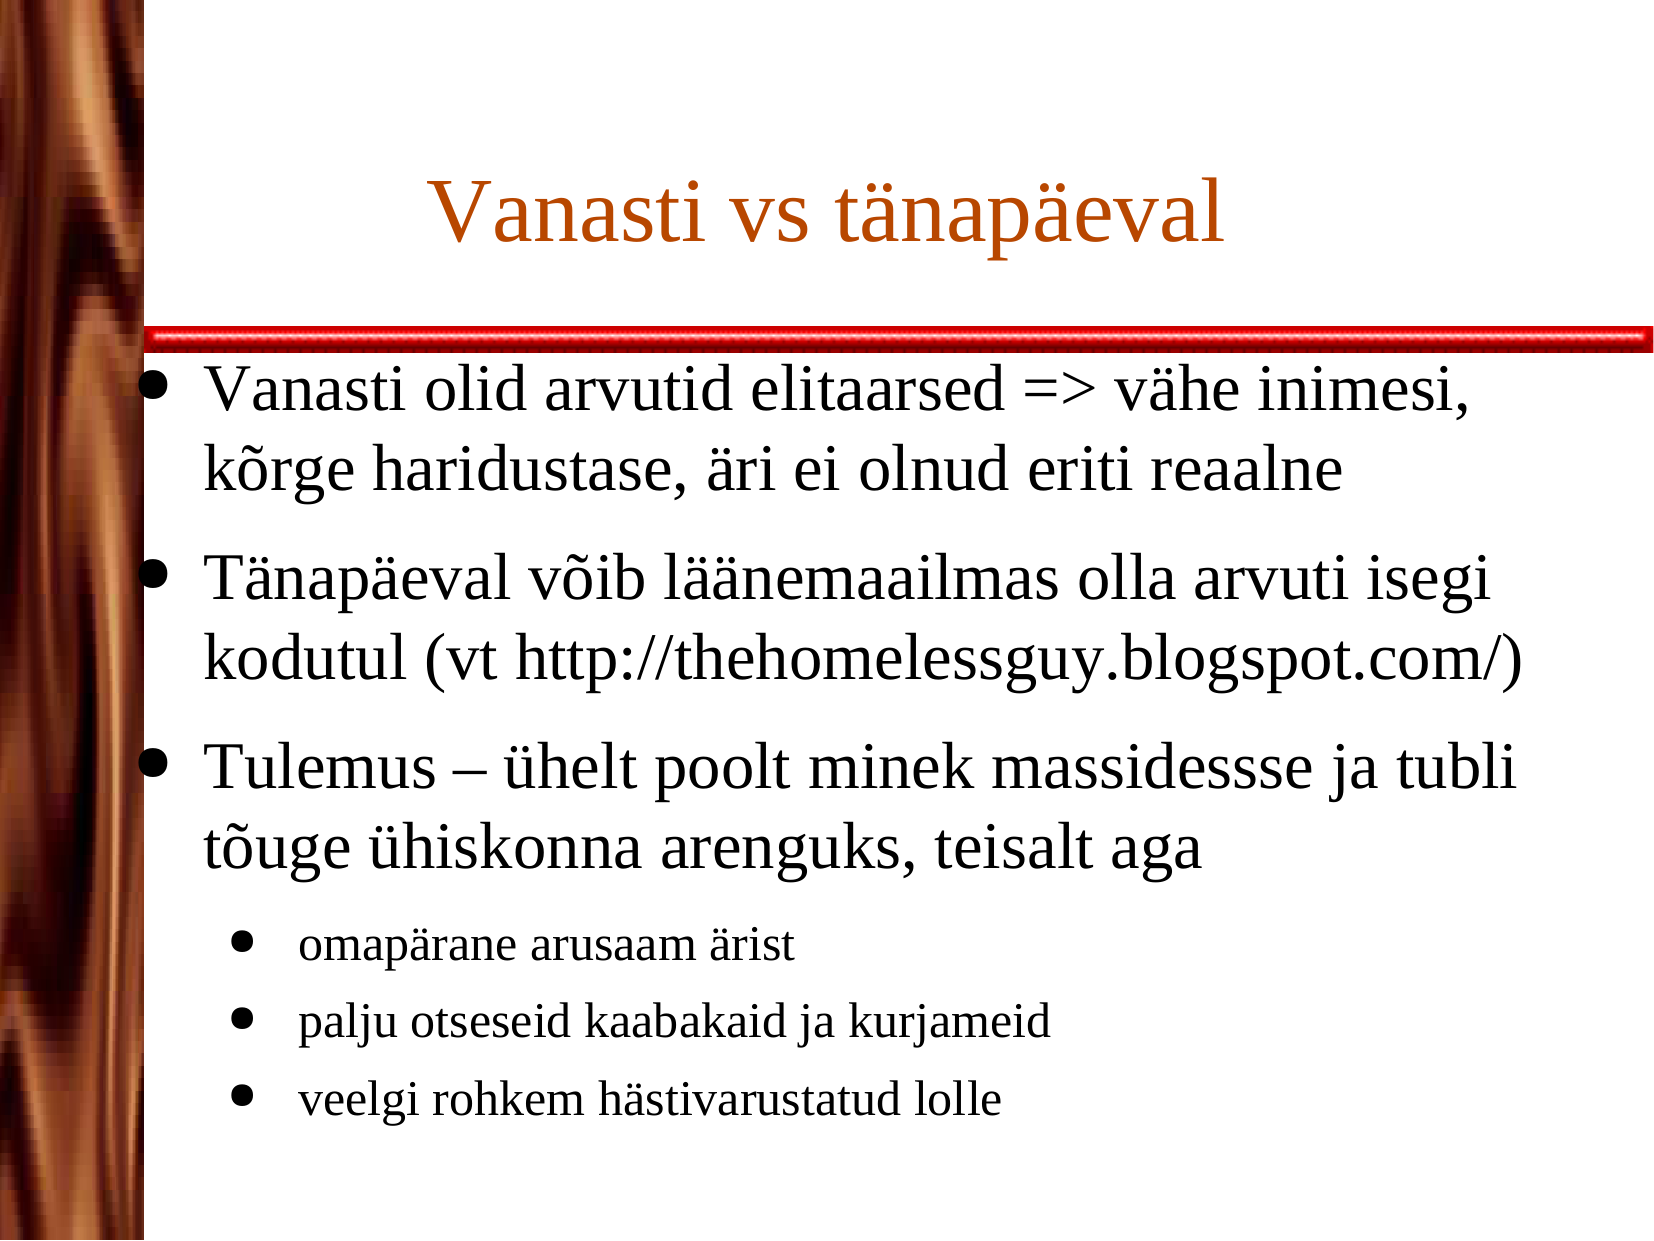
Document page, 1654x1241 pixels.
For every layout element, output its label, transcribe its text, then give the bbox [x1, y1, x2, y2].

title Vanasti vs tänapäeval [121, 100, 1533, 312]
picture [0, 0, 1654, 1240]
list Vanasti olid arvutid elitaarsed => vähe inimesi, kõrge haridustase, äri ei olnud eriti reaalne Tänapäeval võib läänemaailmas olla arvuti isegi kodutul (vt http://thehomelessguy.blogspot.com/) Tulemus – ühelt poolt minek massidessse ja tubli tõuge ühiskonna arenguks, teisalt aga omapärane arusaam ärist palju otseseid kaabakaid ja kurjameid veelgi rohkem hästivarustatud lolle [121, 344, 1533, 1126]
